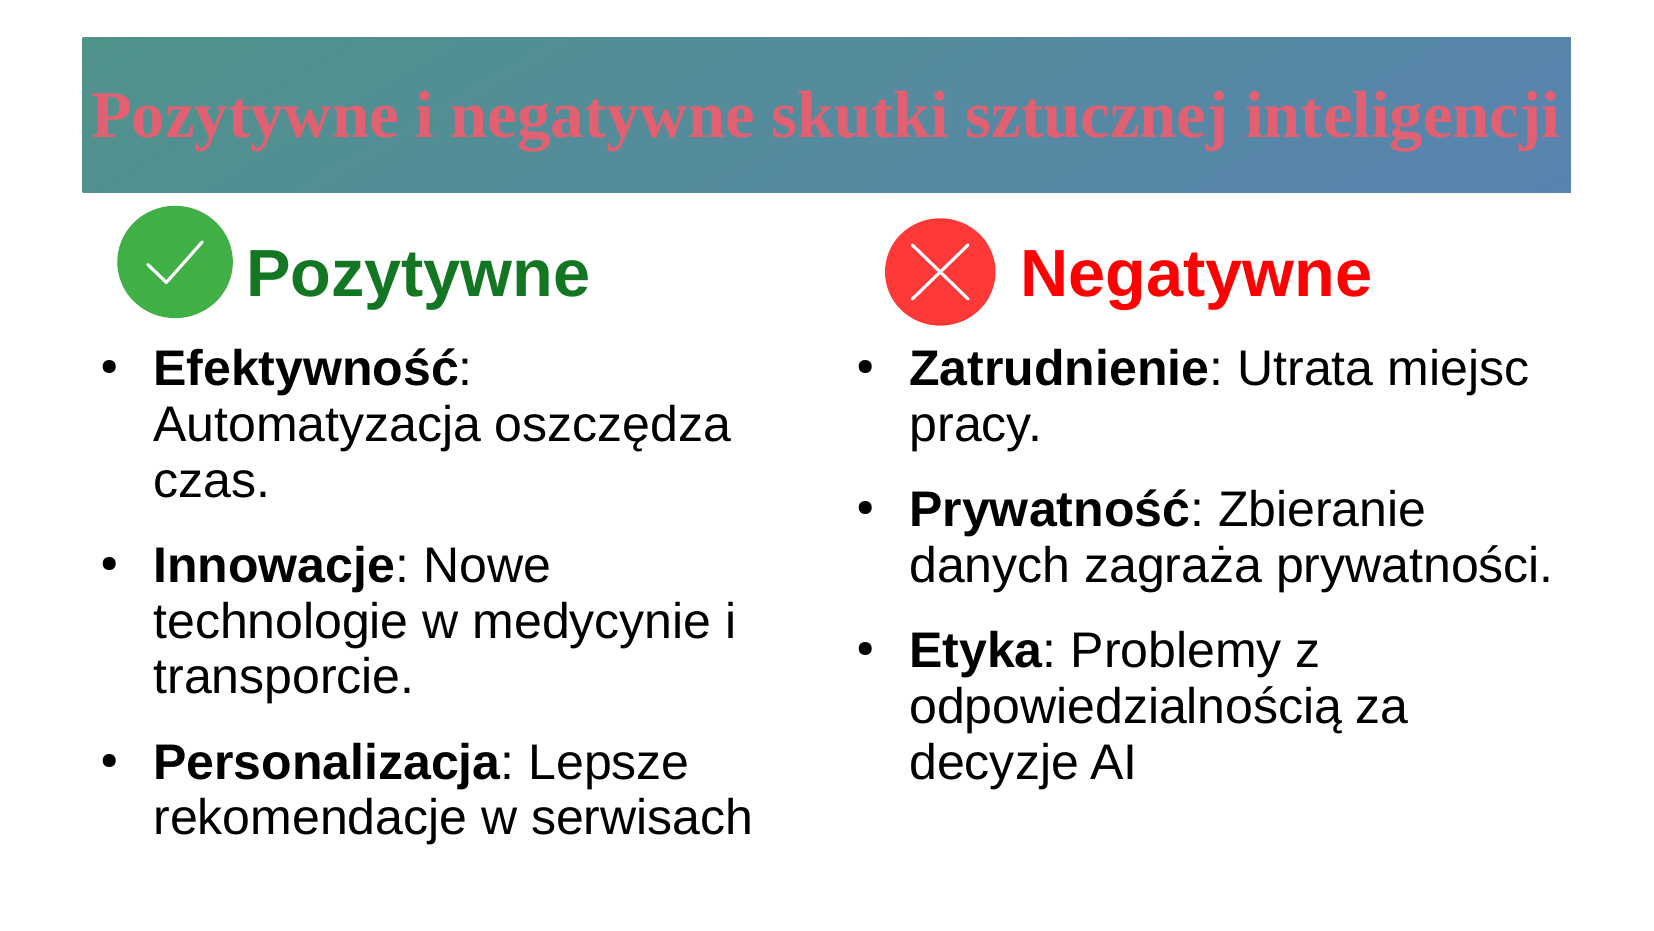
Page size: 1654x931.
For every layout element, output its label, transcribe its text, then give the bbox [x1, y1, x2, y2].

text_box [118, 206, 233, 318]
title Pozytywne i negatywne skutki sztucznej inteligencji [82, 37, 1571, 193]
list Negatywne Zatrudnienie: Utrata miejsc pracy. Prywatność: Zbieranie danych zagraża prywatności. Etyka: Problemy z odpowiedzialnością za decyzje AI [838, 236, 1565, 931]
text_box [885, 219, 995, 325]
list Pozytywne Efektywność: Automatyzacja oszczędza czas. Innowacje: Nowe technologie w medycynie i transporcie. Personalizacja: Lepsze rekomendacje w serwisach [82, 236, 809, 857]
